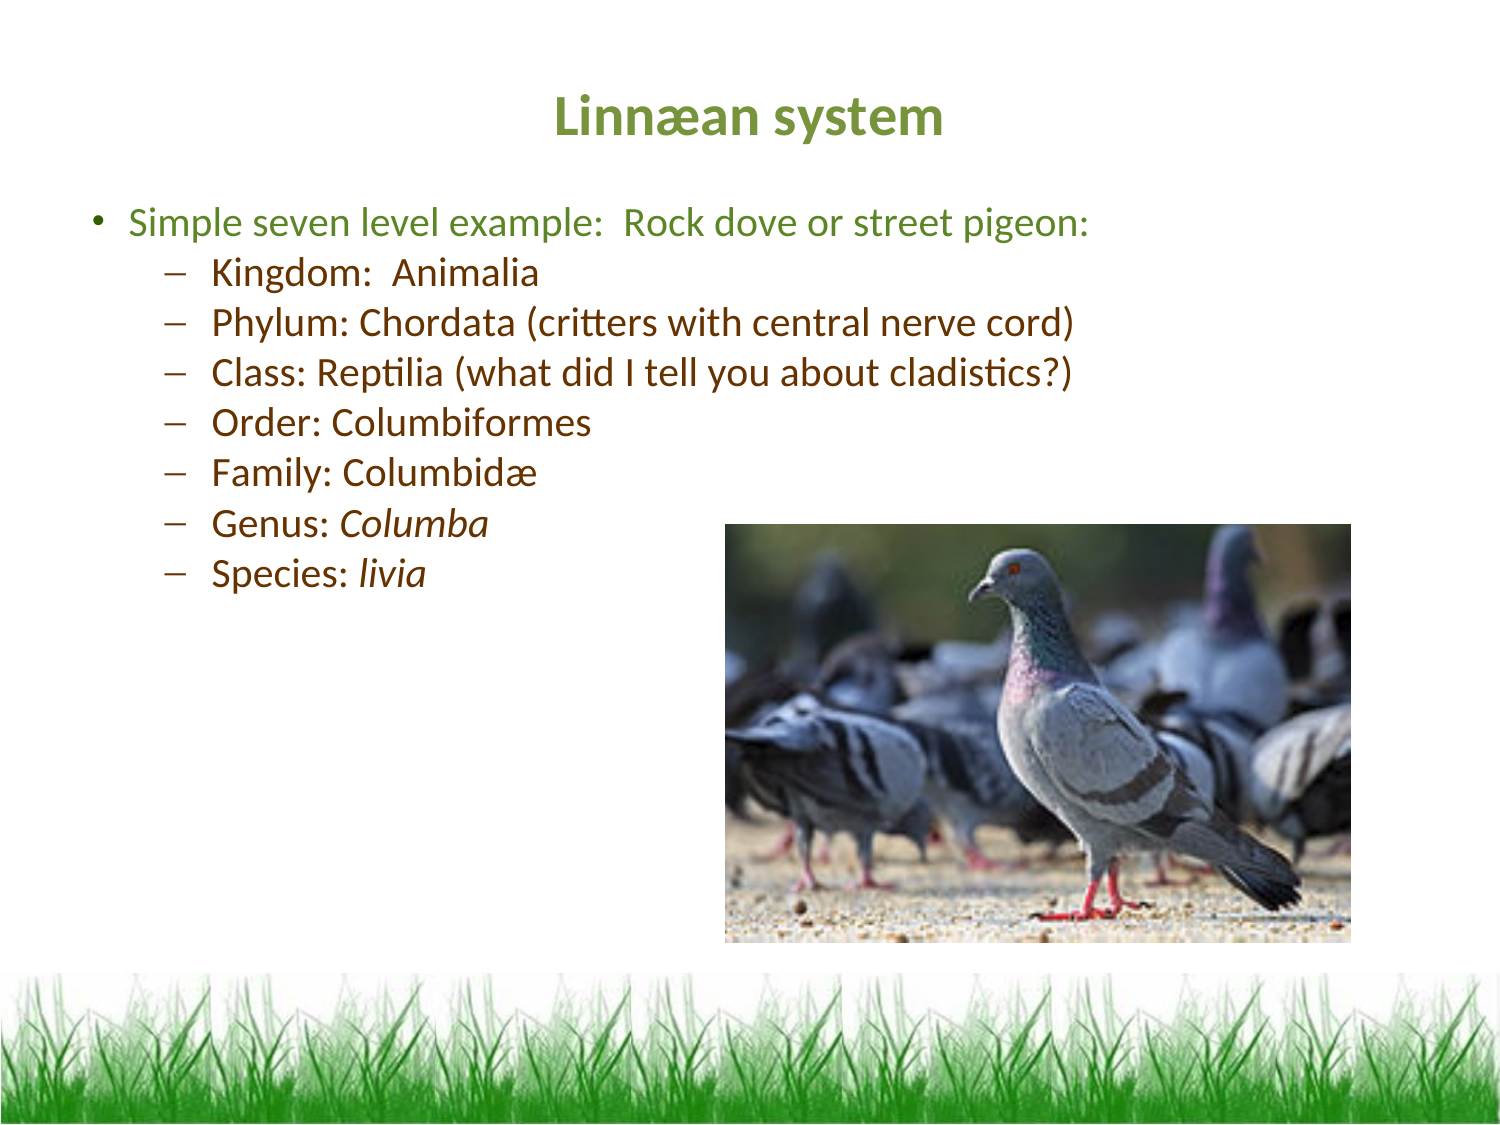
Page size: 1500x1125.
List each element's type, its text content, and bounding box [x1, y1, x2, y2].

picture [725, 524, 1351, 943]
title Linnæan system [74, 37, 1425, 188]
picture [0, 972, 1500, 1125]
list Simple seven level example: Rock dove or street pigeon: Kingdom: Animalia Phylum: Chordata (critters with central nerve cord) Class: Reptilia (what did I tell you about cladistics?) Order: Columbiformes Family: Columbidæ Genus: Columba Species: livia [75, 187, 1425, 1004]
